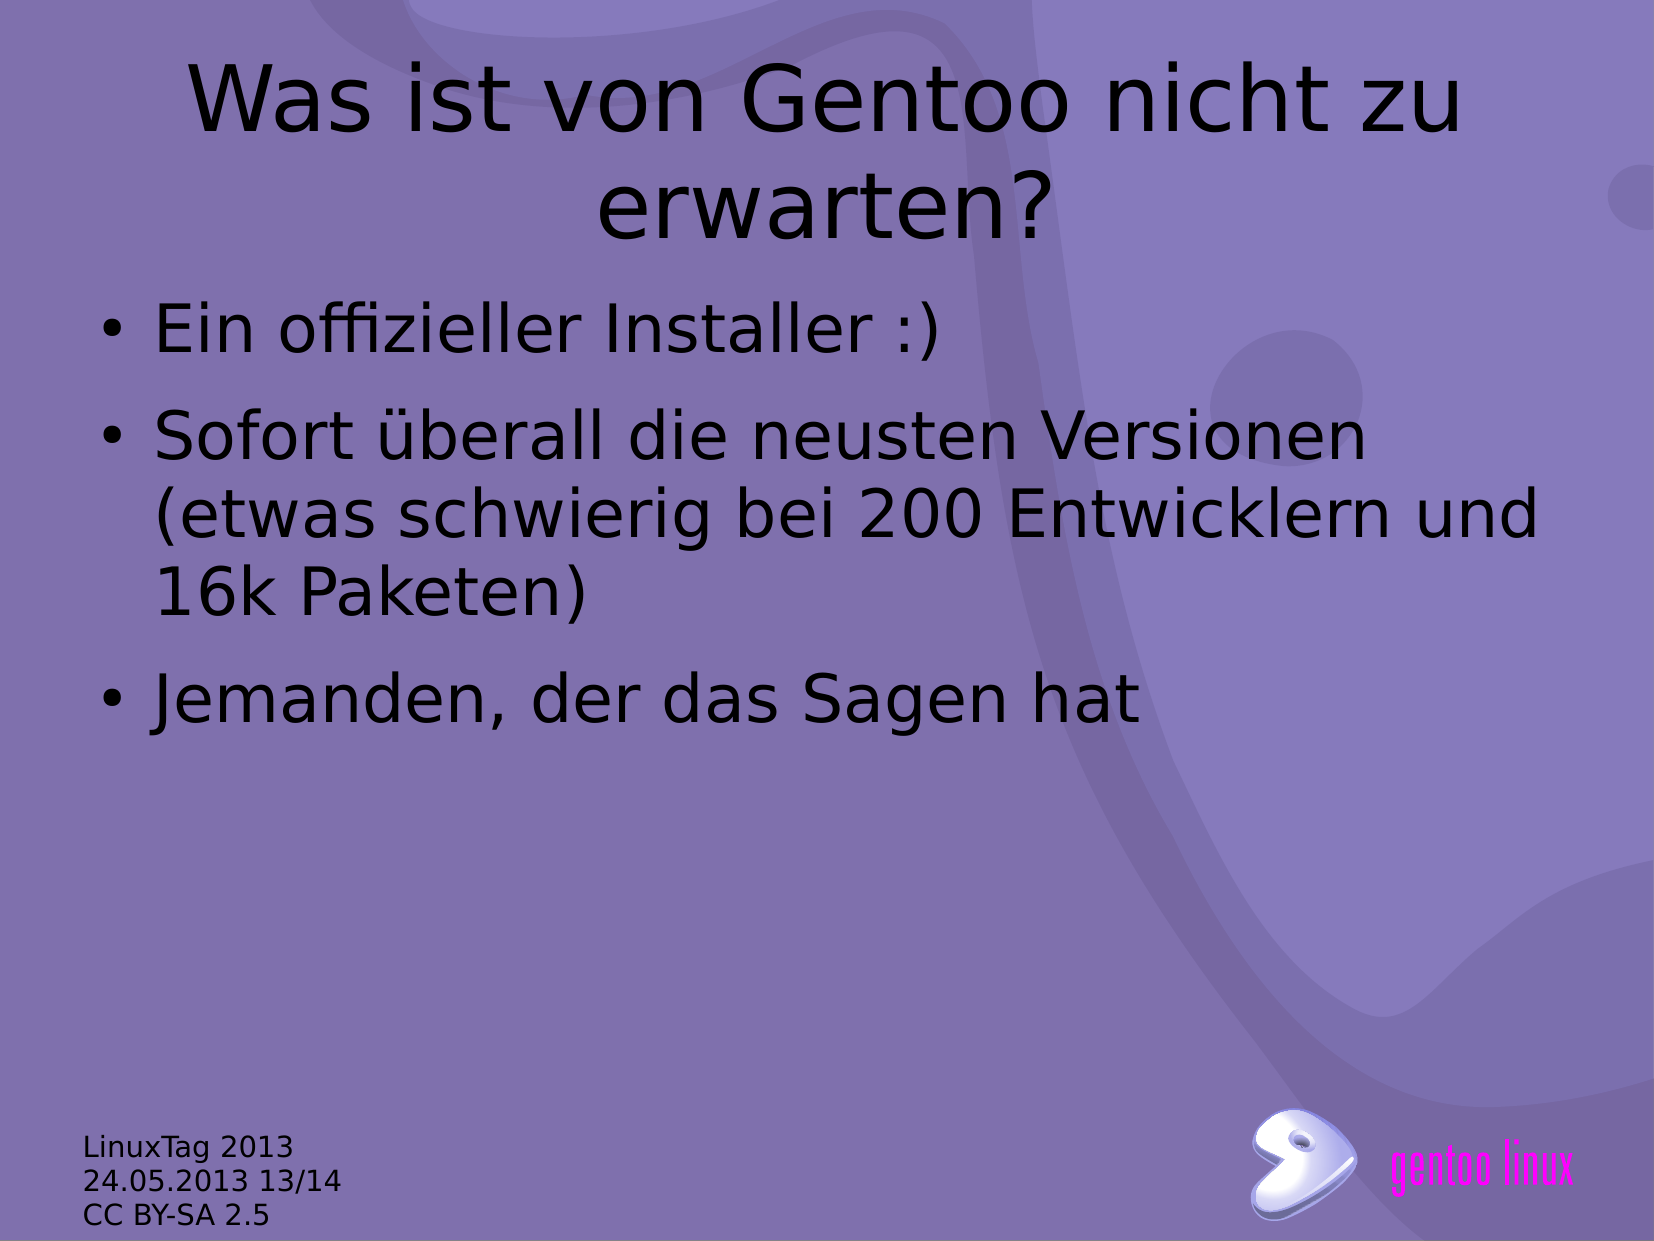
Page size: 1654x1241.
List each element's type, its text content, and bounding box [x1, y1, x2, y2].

title Was ist von Gentoo nicht zu erwarten? [82, 45, 1571, 261]
list Ein offizieller Installer :) Sofort überall die neusten Versionen (etwas schwierig bei 200 Entwicklern und 16k Paketen) Jemanden, der das Sagen hat [82, 290, 1571, 1109]
